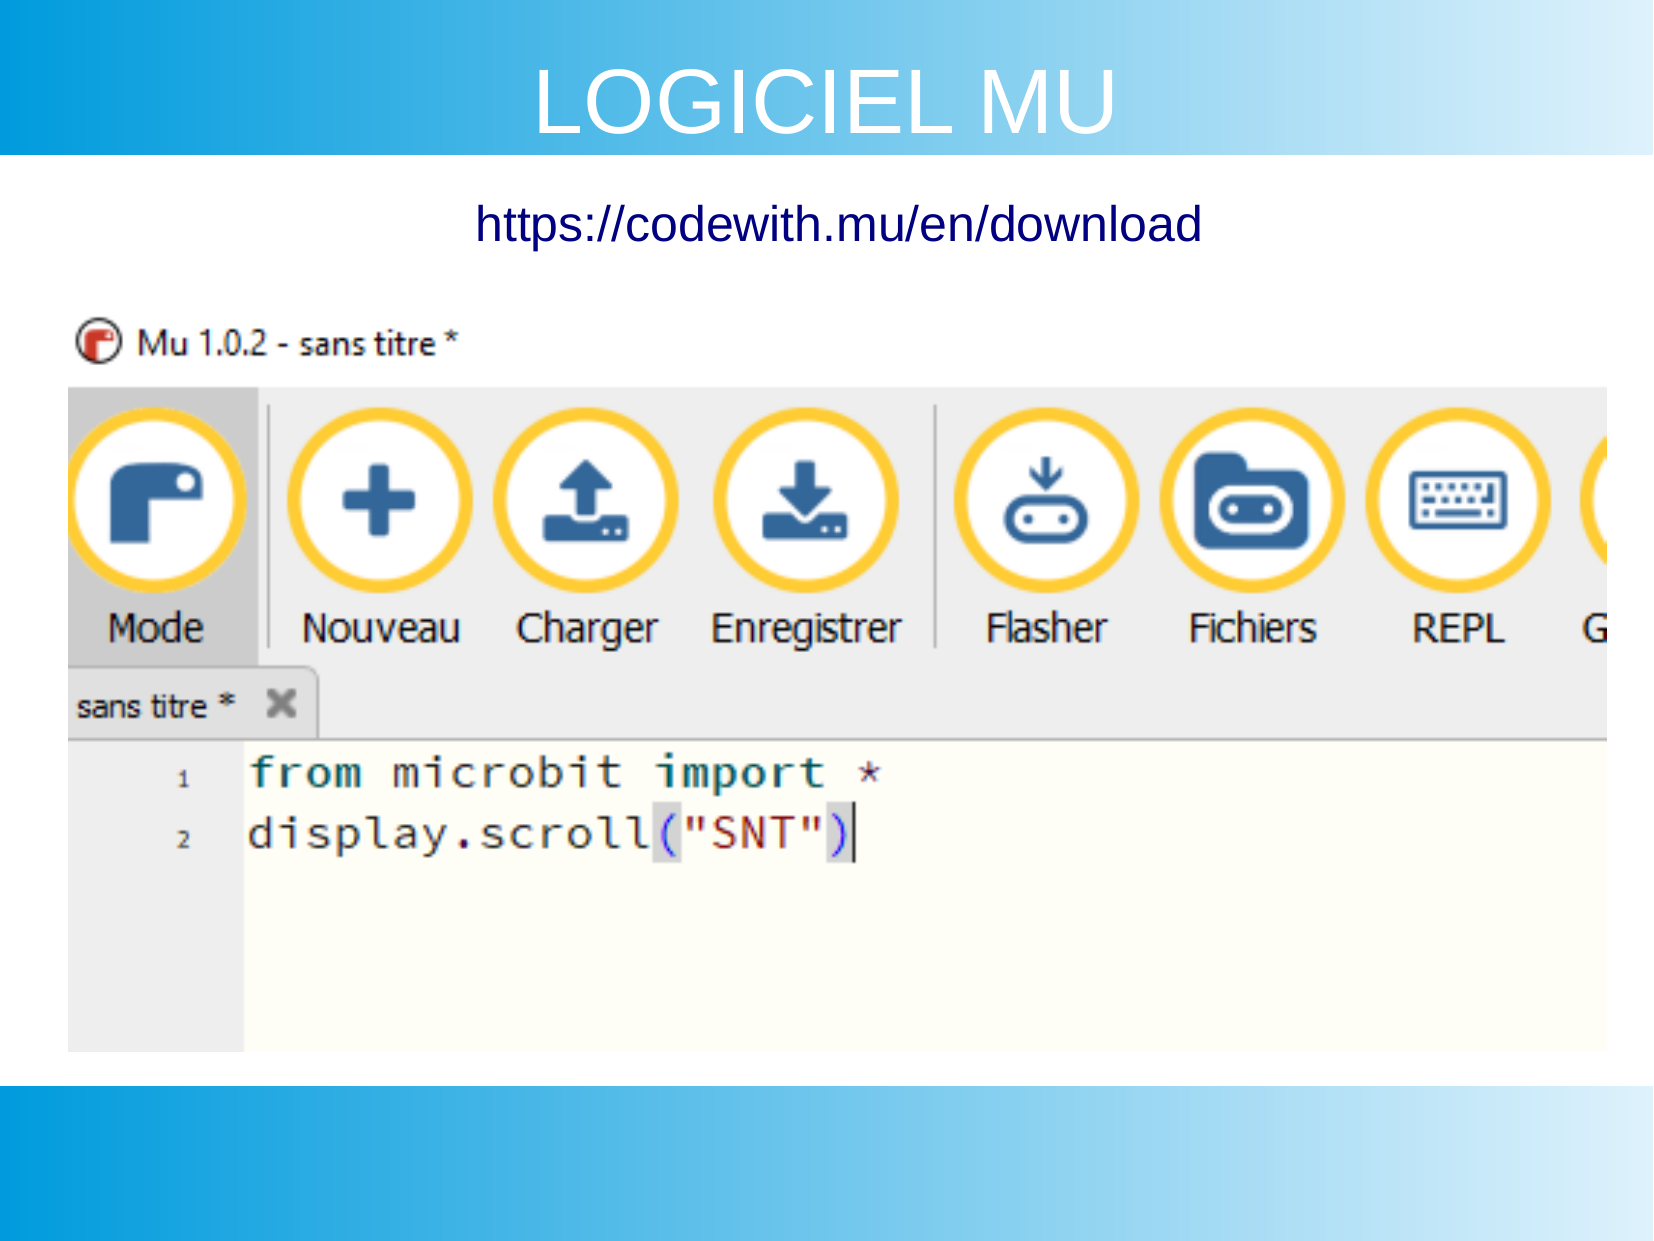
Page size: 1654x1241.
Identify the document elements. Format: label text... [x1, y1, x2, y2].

title LOGICIEL MU [82, 49, 1571, 155]
text_box https://codewith.mu/en/download [460, 189, 1219, 316]
picture [68, 307, 1607, 1052]
